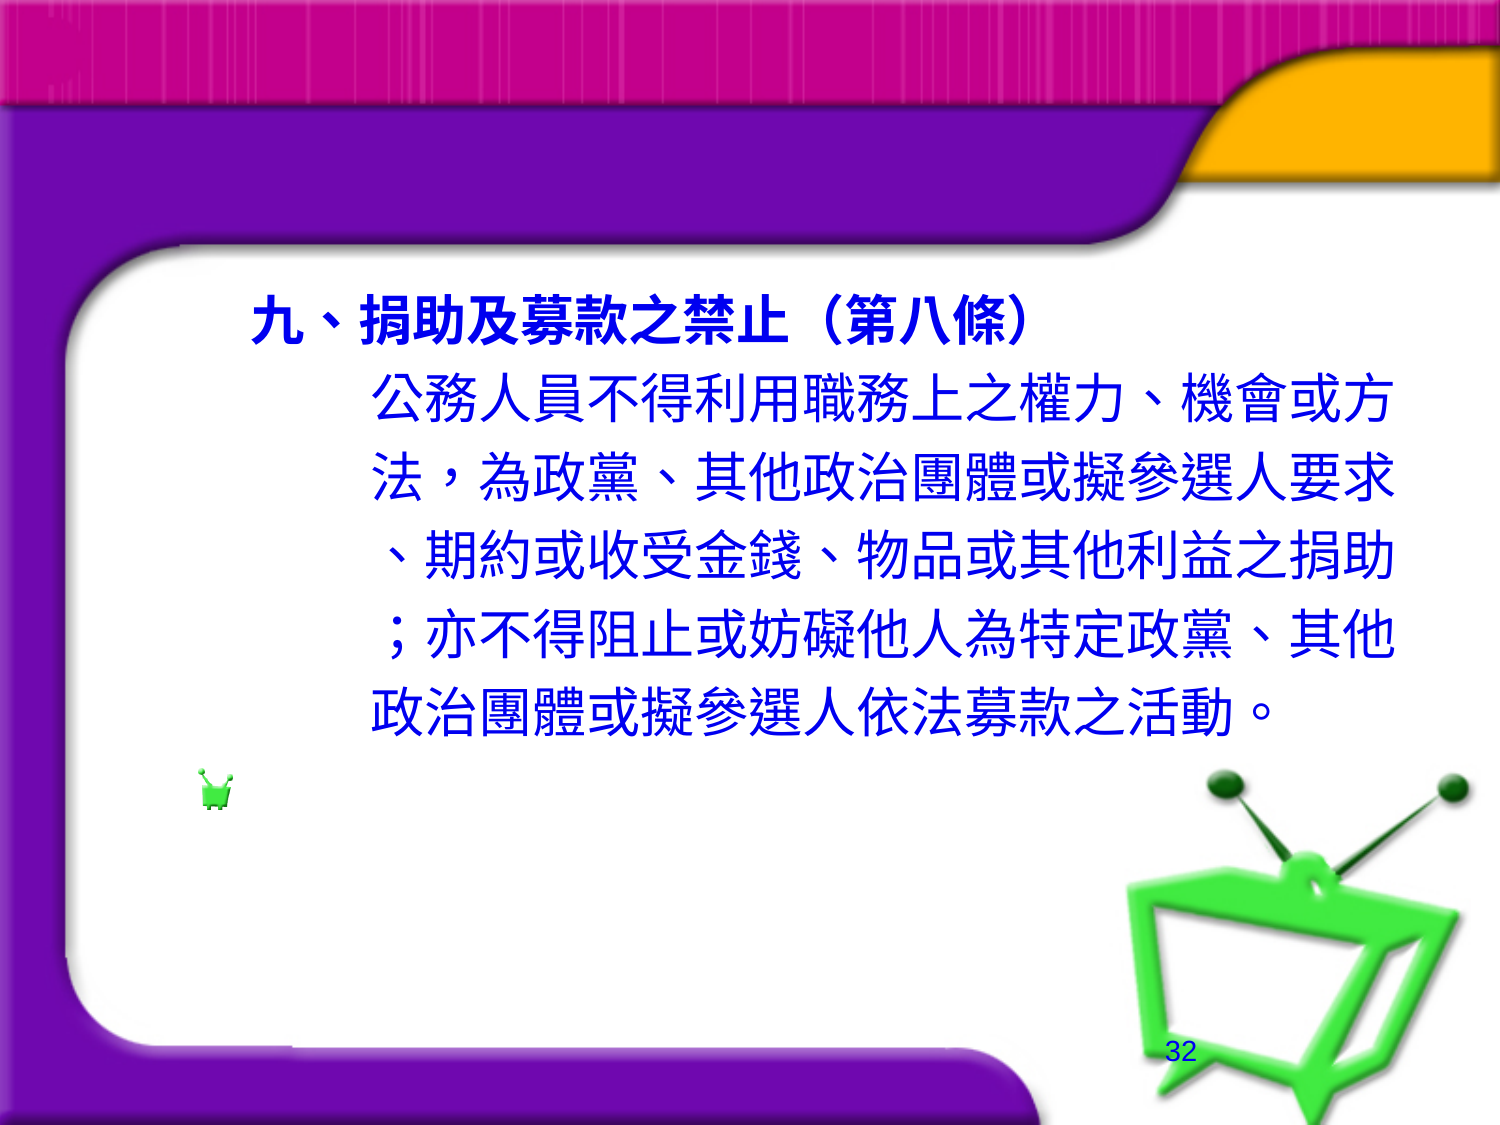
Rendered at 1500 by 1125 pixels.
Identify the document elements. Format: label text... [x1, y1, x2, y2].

list 九、捐助及募款之禁止（第八條） 公務人員不得利用職務上之權力、機會或方 法，為政黨、其他政治團體或擬參選人要求 、期約或收受金錢、物品或其他利益之捐助 ；亦不得阻止或妨礙他人為特定政黨、其他 政治團體或擬參選人依法募款之活動。 [183, 278, 1446, 967]
text_box [1149, 1025, 1463, 1101]
